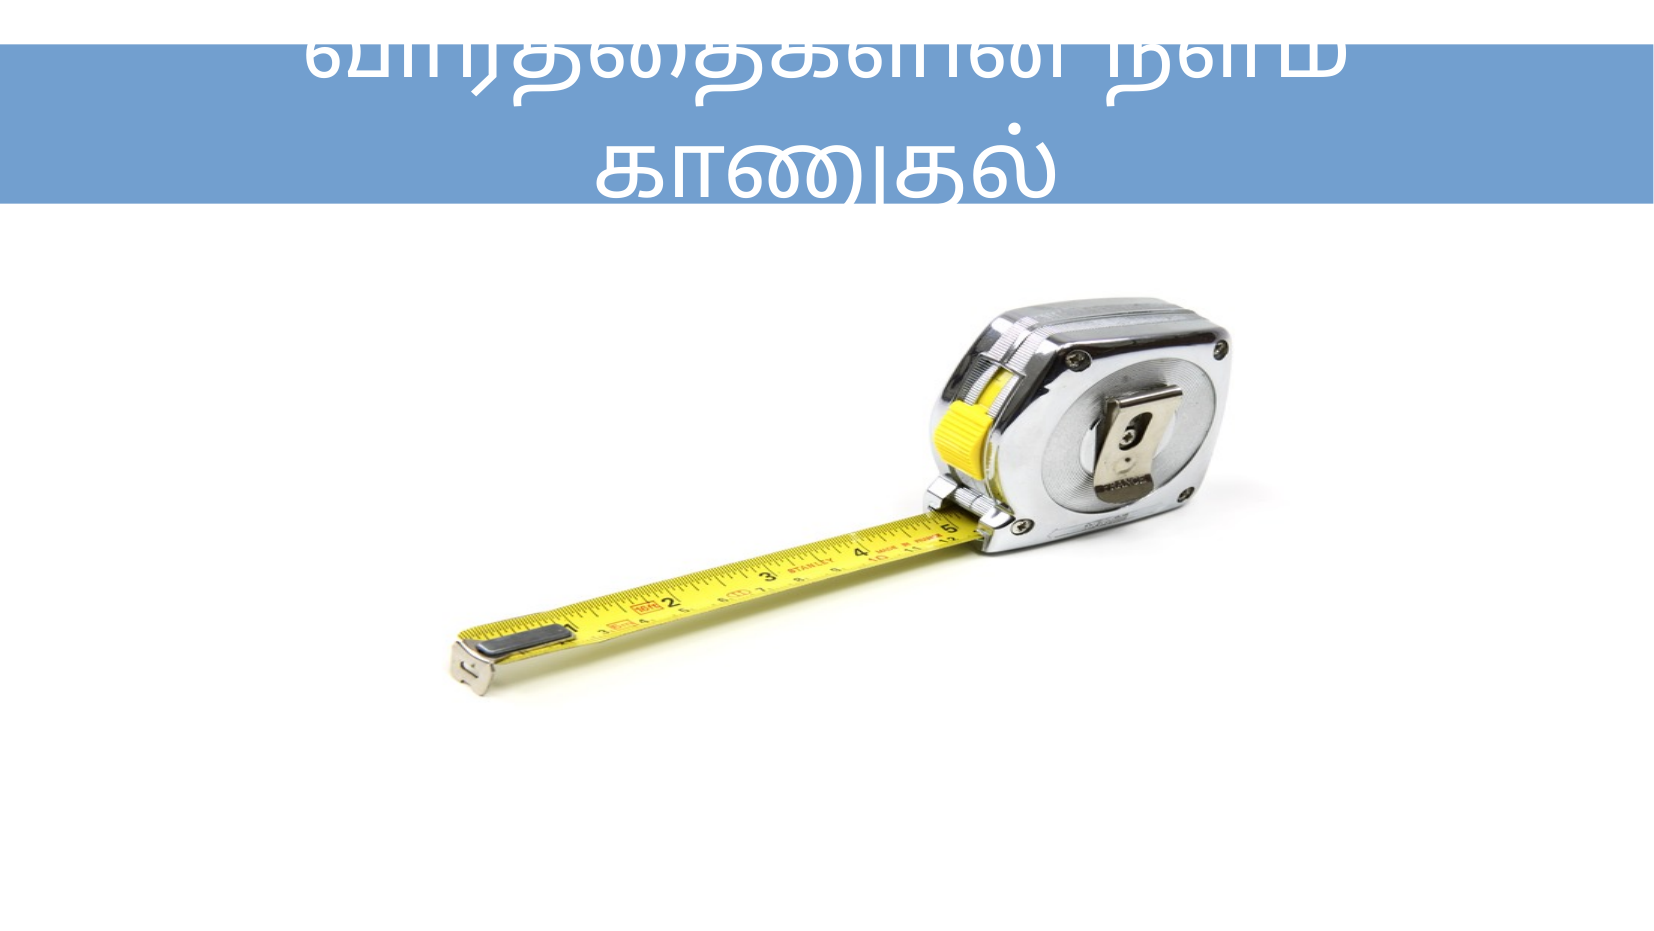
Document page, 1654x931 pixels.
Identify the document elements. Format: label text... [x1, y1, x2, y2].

text_box [884, 193, 954, 204]
picture [347, 217, 1307, 757]
text_box [957, 44, 1654, 204]
text_box [854, 193, 876, 204]
text_box [0, 44, 850, 204]
title வார்த்தைகளின் நீளம் காணுதல் [82, 37, 1571, 193]
